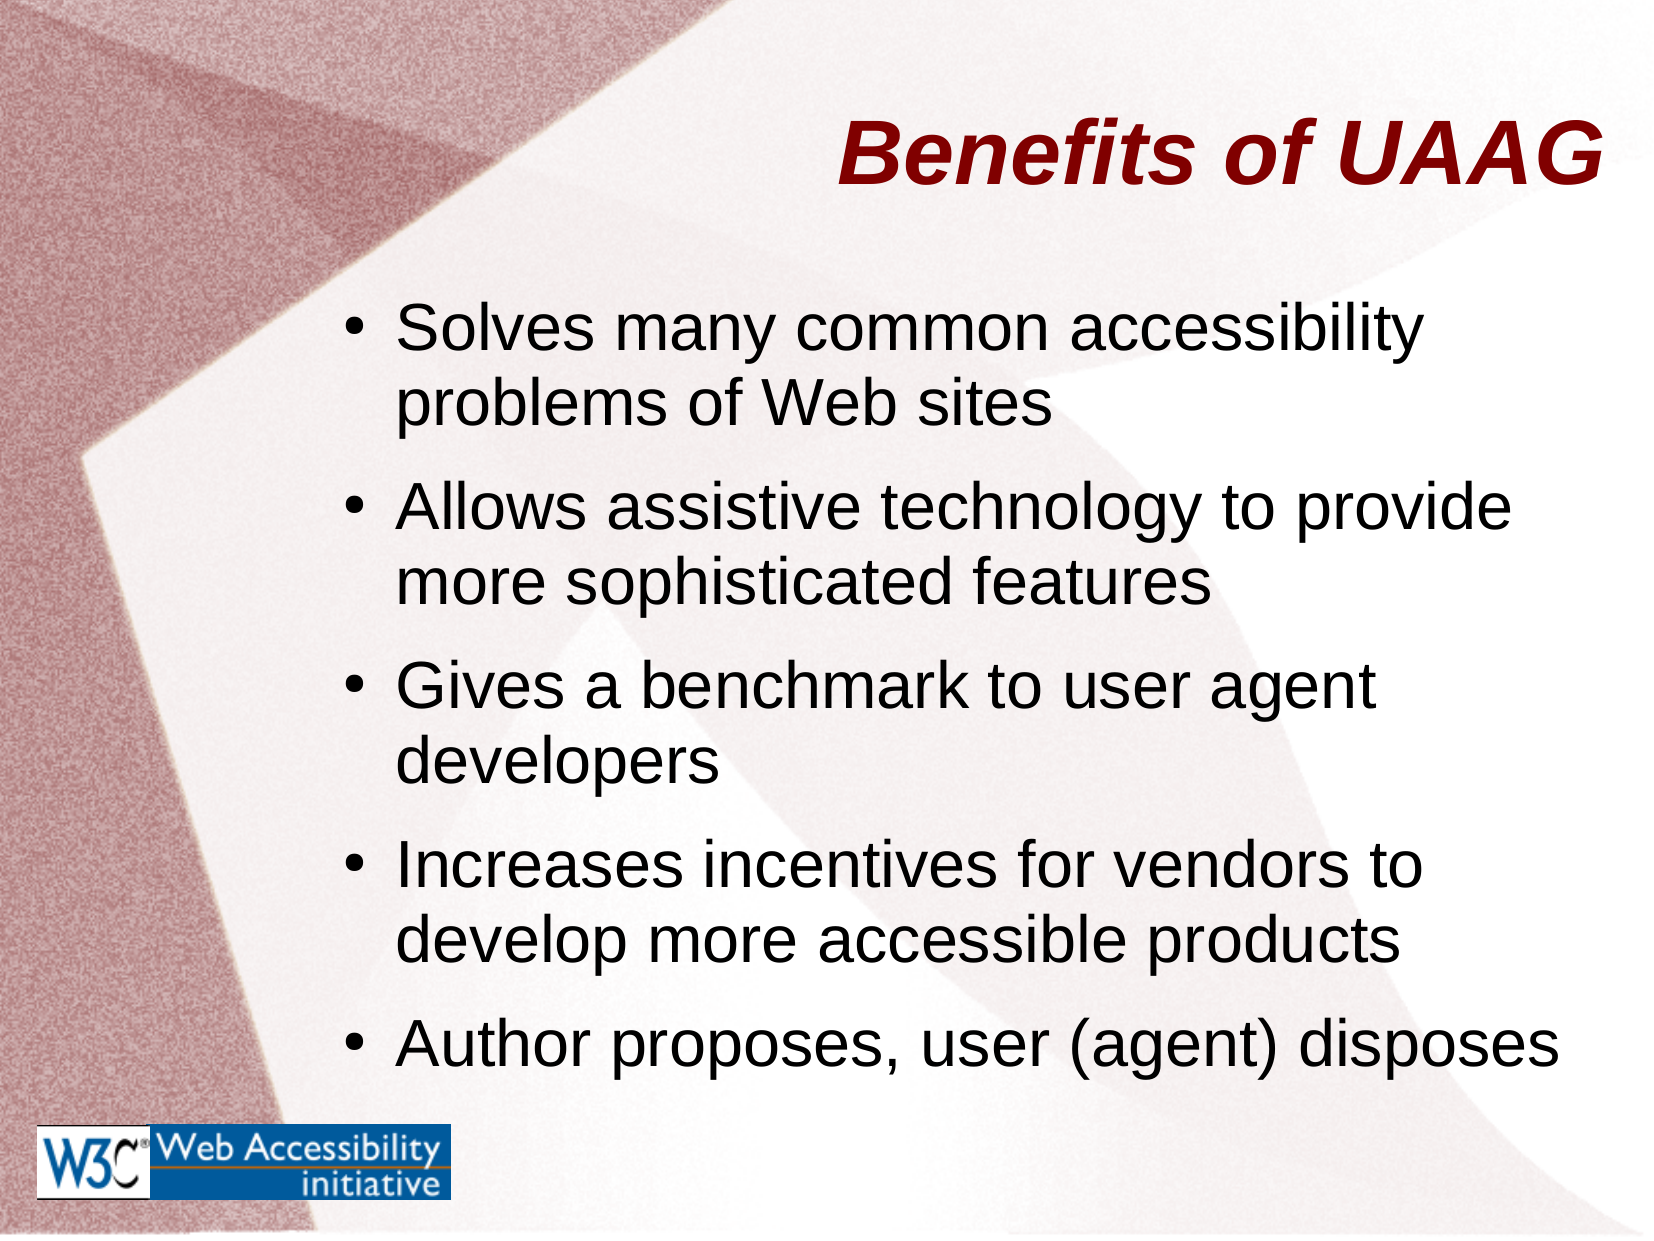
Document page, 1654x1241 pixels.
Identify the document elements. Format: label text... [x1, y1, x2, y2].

title Benefits of UAAG [596, 49, 1607, 257]
picture [0, 0, 1654, 1241]
list Solves many common accessibility problems of Web sites Allows assistive technology to provide more sophisticated features Gives a benchmark to user agent developers Increases incentives for vendors to develop more accessible products Author proposes, user (agent) disposes [324, 290, 1601, 1082]
